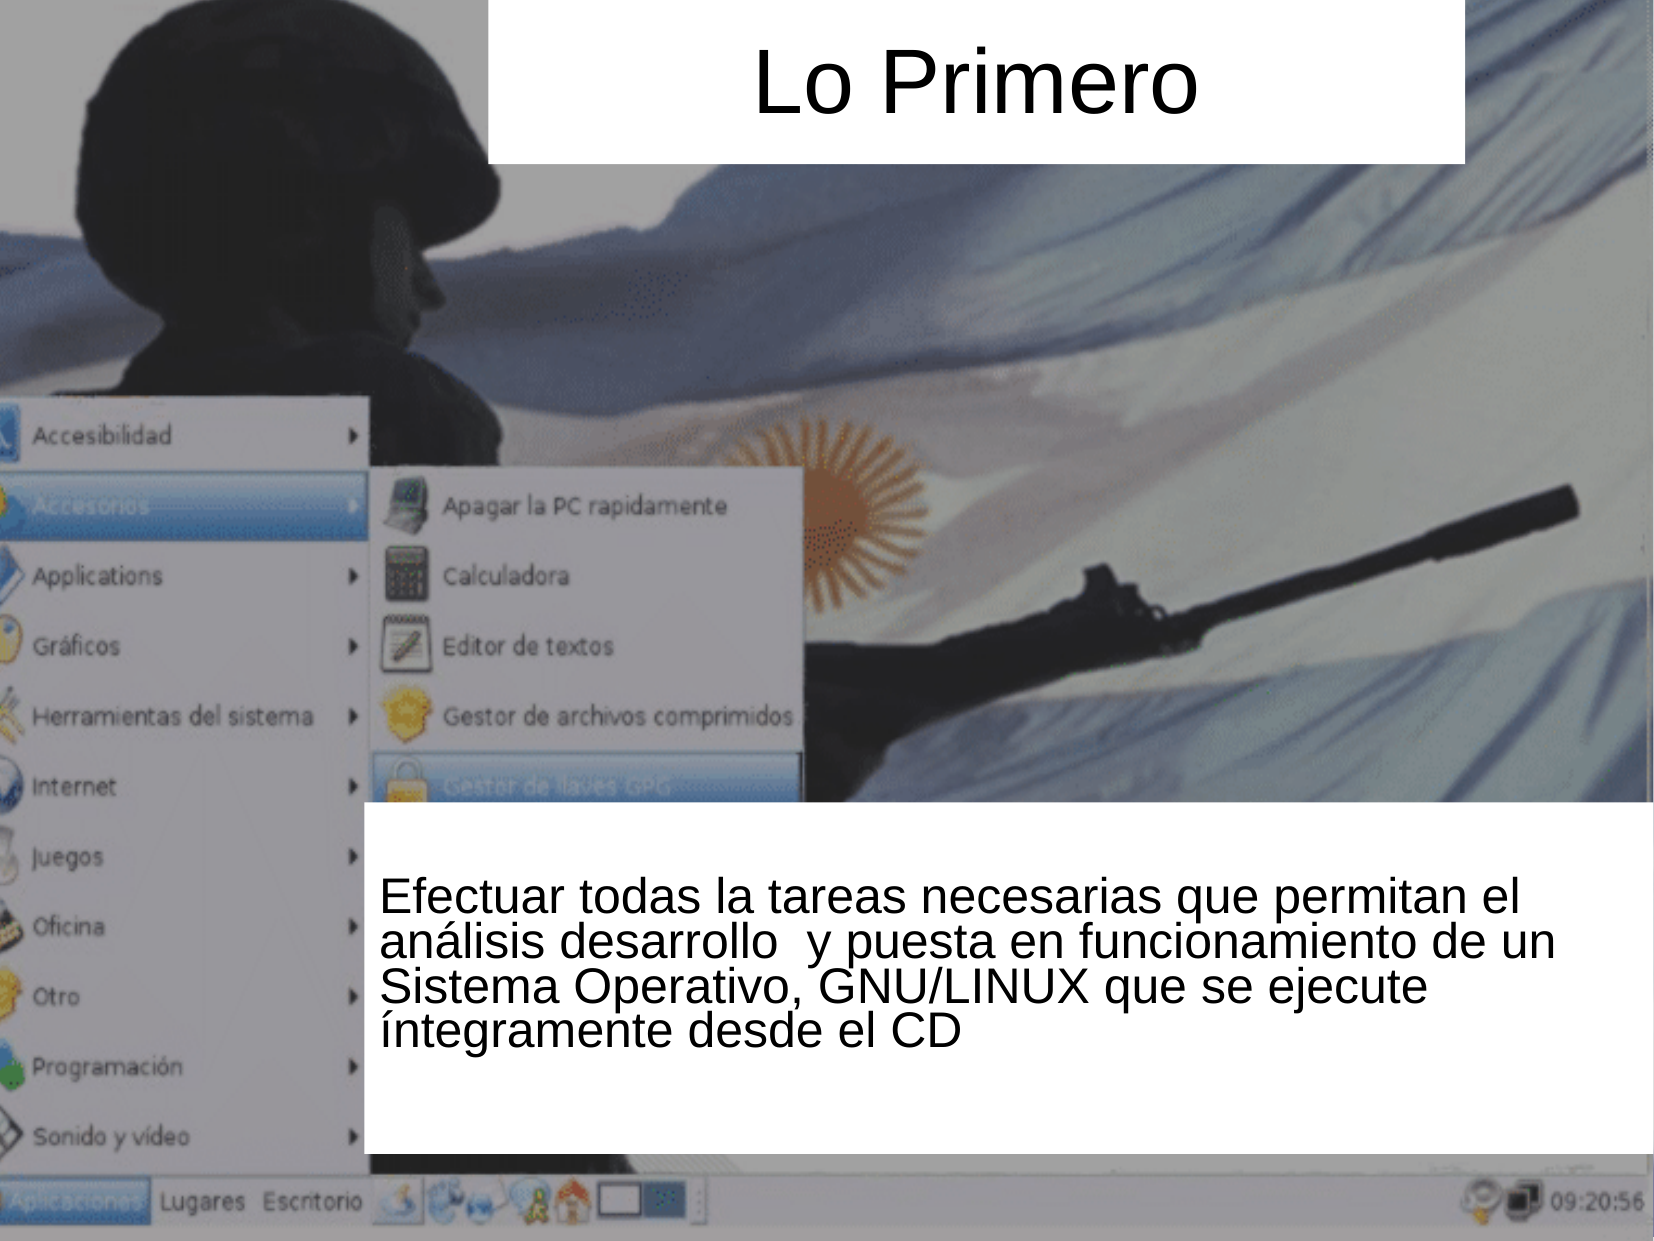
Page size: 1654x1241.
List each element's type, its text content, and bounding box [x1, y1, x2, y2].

title Lo Primero [488, 0, 1466, 165]
list Efectuar todas la tareas necesarias que permitan el análisis desarrollo y puesta en funcionamiento de un Sistema Operativo, GNU/LINUX que se ejecute íntegramente desde el CD [364, 802, 1654, 1154]
picture [0, 0, 1654, 1241]
